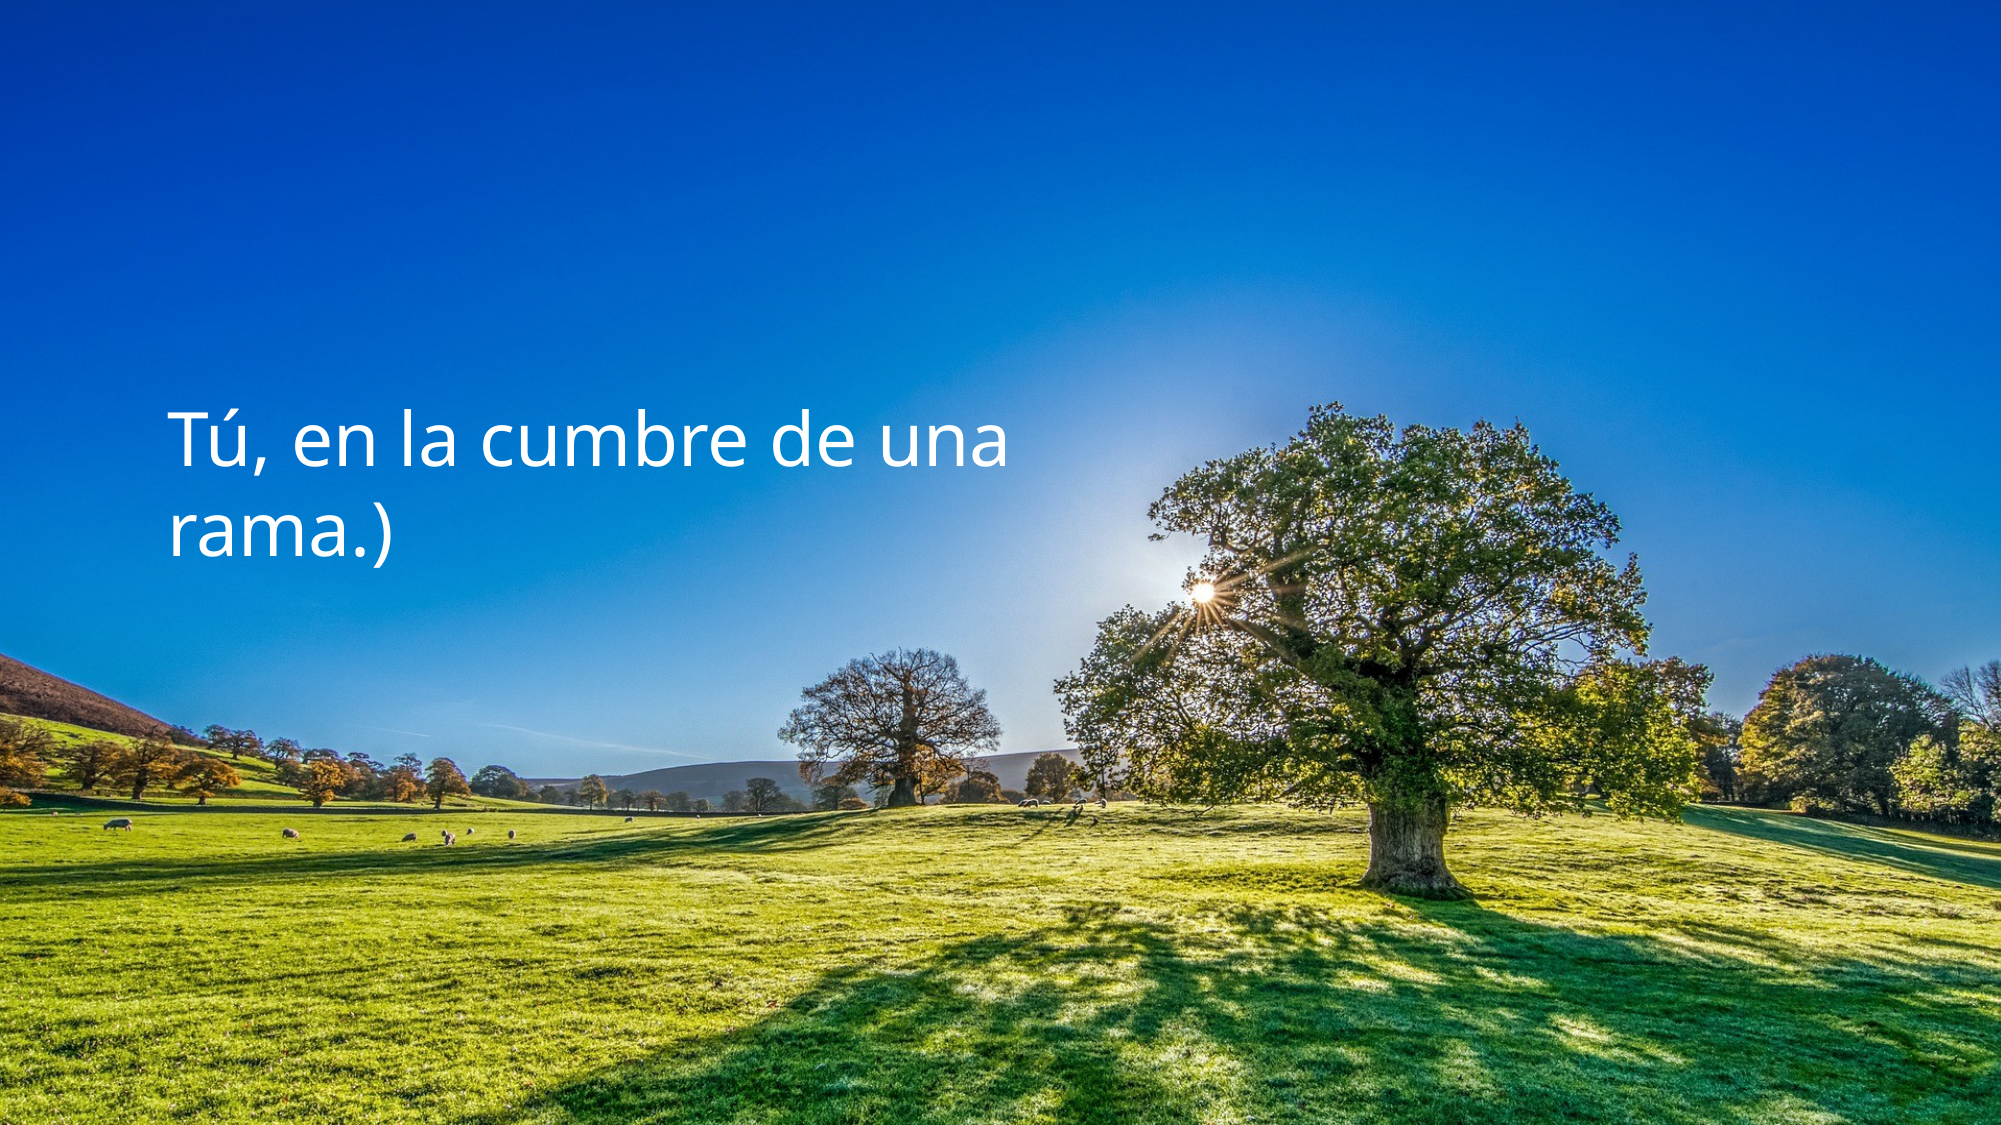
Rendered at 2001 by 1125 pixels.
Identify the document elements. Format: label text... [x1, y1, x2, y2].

text_box Tú, en la cumbre de una rama.) [152, 384, 1226, 491]
picture [311, 602, 324, 606]
picture [0, 0, 2000, 1125]
